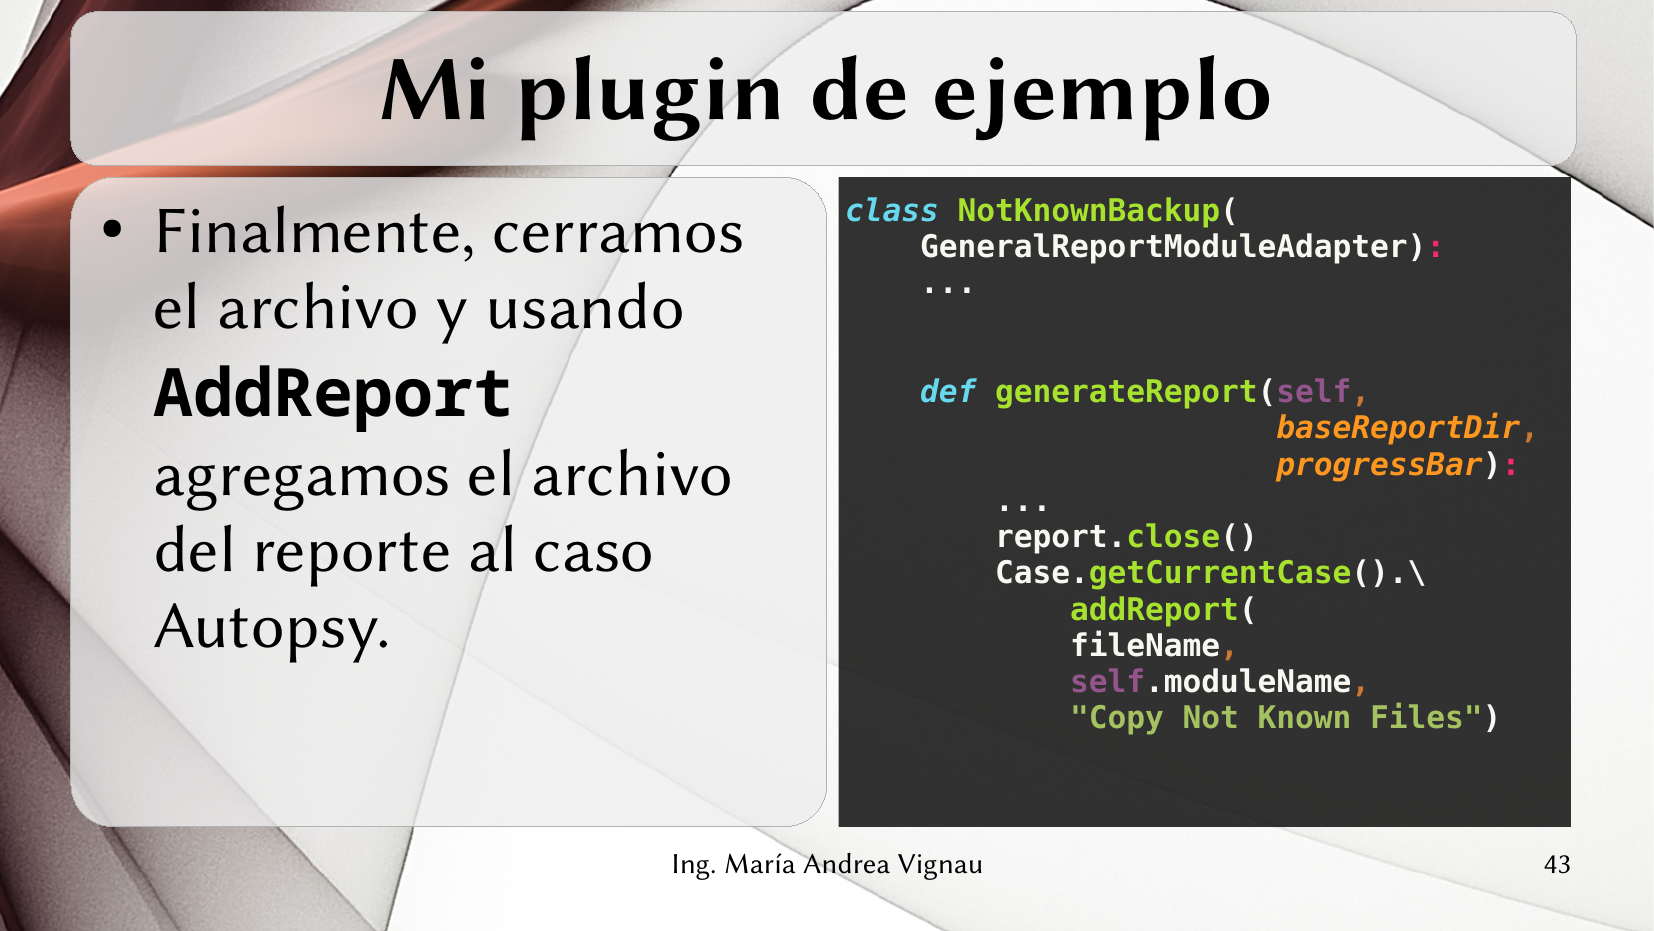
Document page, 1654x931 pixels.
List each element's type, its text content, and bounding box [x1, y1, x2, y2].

picture [0, 0, 1654, 931]
title Mi plugin de ejemplo [82, 37, 1571, 142]
list Finalmente, cerramos el archivo y usando AddReport agregamos el archivo del reporte al caso Autopsy. [82, 192, 809, 792]
list class NotKnownBackup( GeneralReportModuleAdapter): ... def generateReport(self, baseReportDir, progressBar): ... report.close() Case.getCurrentCase().\ addReport( fileName, self.moduleName, "Copy Not Known Files") [845, 192, 1572, 792]
